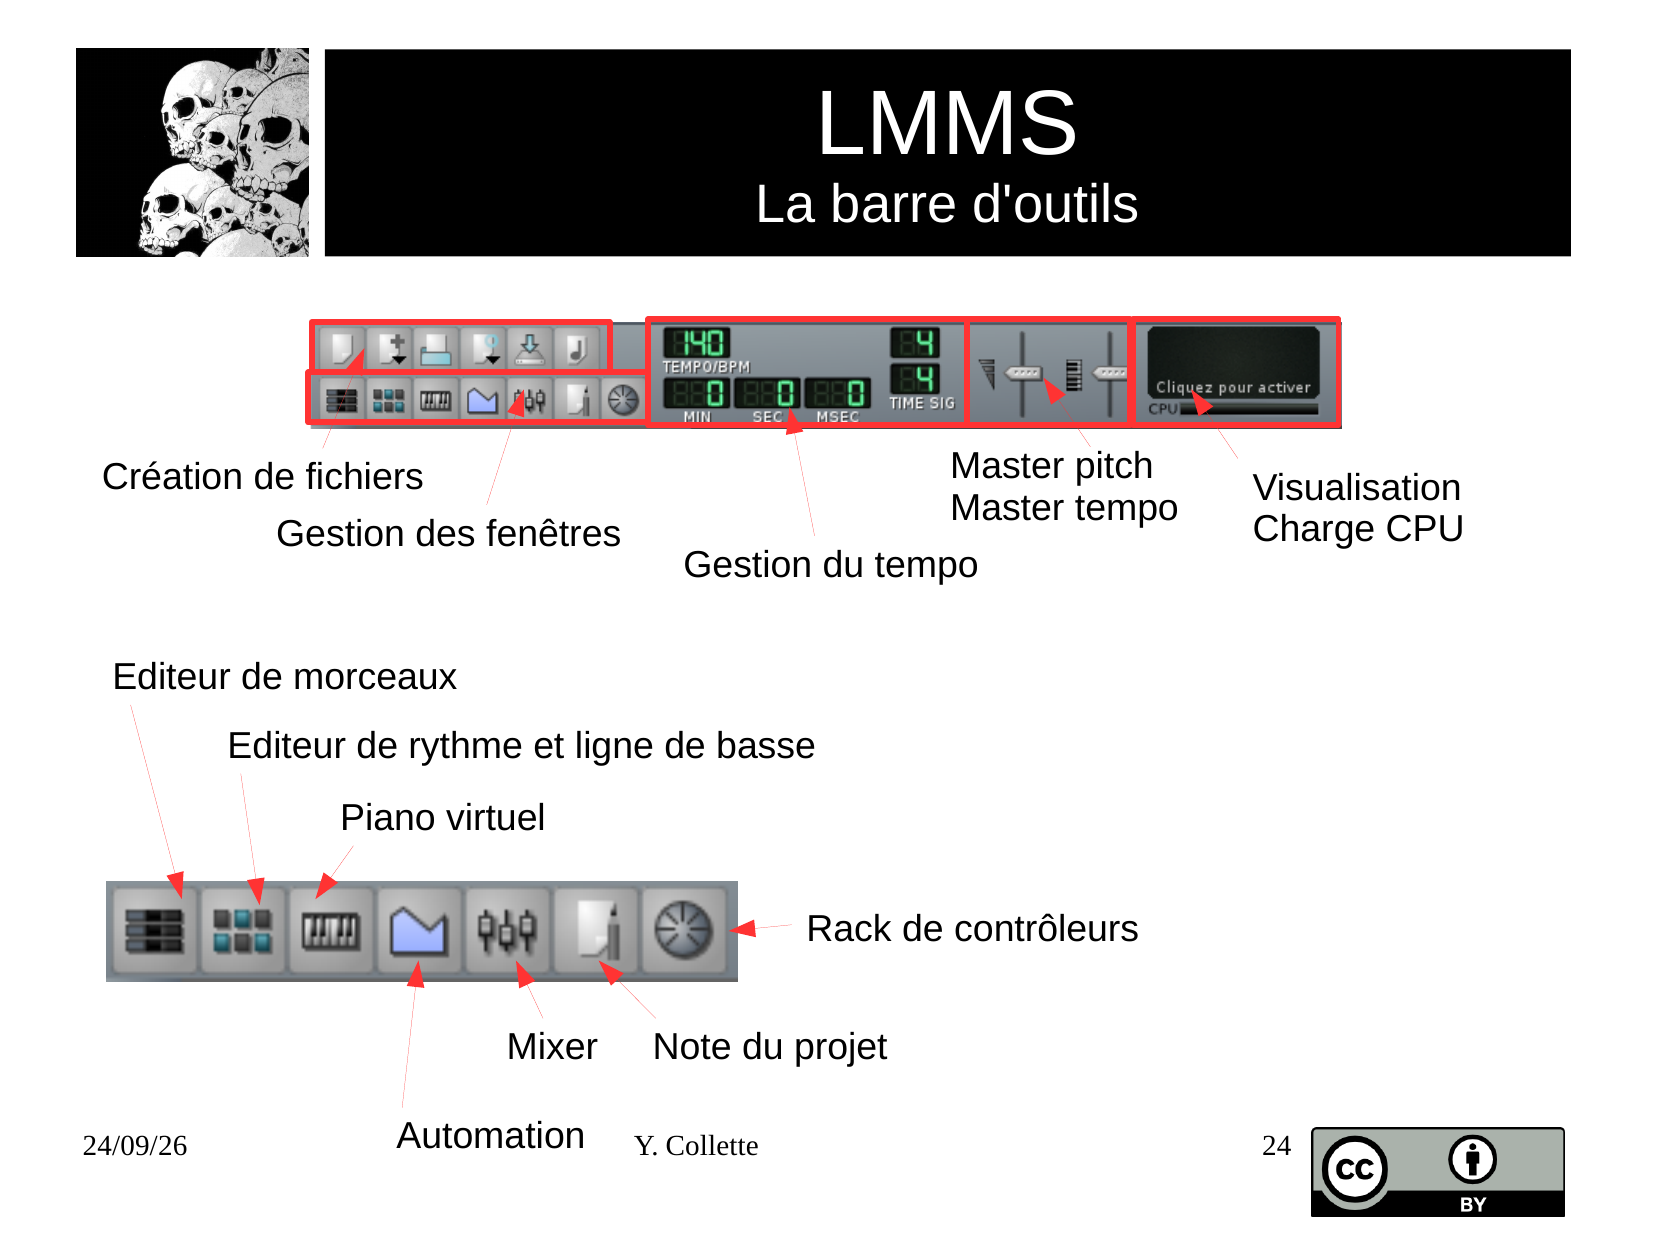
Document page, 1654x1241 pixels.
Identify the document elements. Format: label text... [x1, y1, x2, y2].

text_box Mixer [491, 1018, 638, 1076]
picture [1219, 322, 1342, 429]
picture [1311, 1127, 1565, 1217]
text_box Editeur de morceaux [97, 648, 477, 705]
title LMMS La barre d'outils [324, 49, 1571, 257]
picture [1136, 322, 1336, 422]
text_box Master pitch Master tempo [935, 437, 1197, 536]
picture [315, 325, 607, 369]
text_box Gestion des fenêtres [261, 504, 646, 562]
picture [613, 322, 645, 369]
picture [336, 375, 645, 419]
picture [308, 425, 331, 429]
text_box Création de fichiers [87, 448, 441, 506]
text_box Gestion du tempo [668, 535, 994, 593]
text_box Piano virtuel [325, 788, 585, 846]
picture [106, 881, 738, 982]
text_box Automation [381, 1107, 618, 1165]
picture [76, 48, 309, 257]
picture [332, 425, 511, 429]
text_box Note du projet [638, 1018, 918, 1076]
text_box Editeur de rythme et ligne de basse [212, 716, 869, 774]
text_box Rack de contrôleurs [791, 900, 1166, 958]
picture [651, 322, 964, 422]
picture [311, 375, 352, 419]
picture [512, 425, 786, 429]
text_box Visualisation Charge CPU [1237, 458, 1484, 558]
picture [970, 322, 1127, 422]
